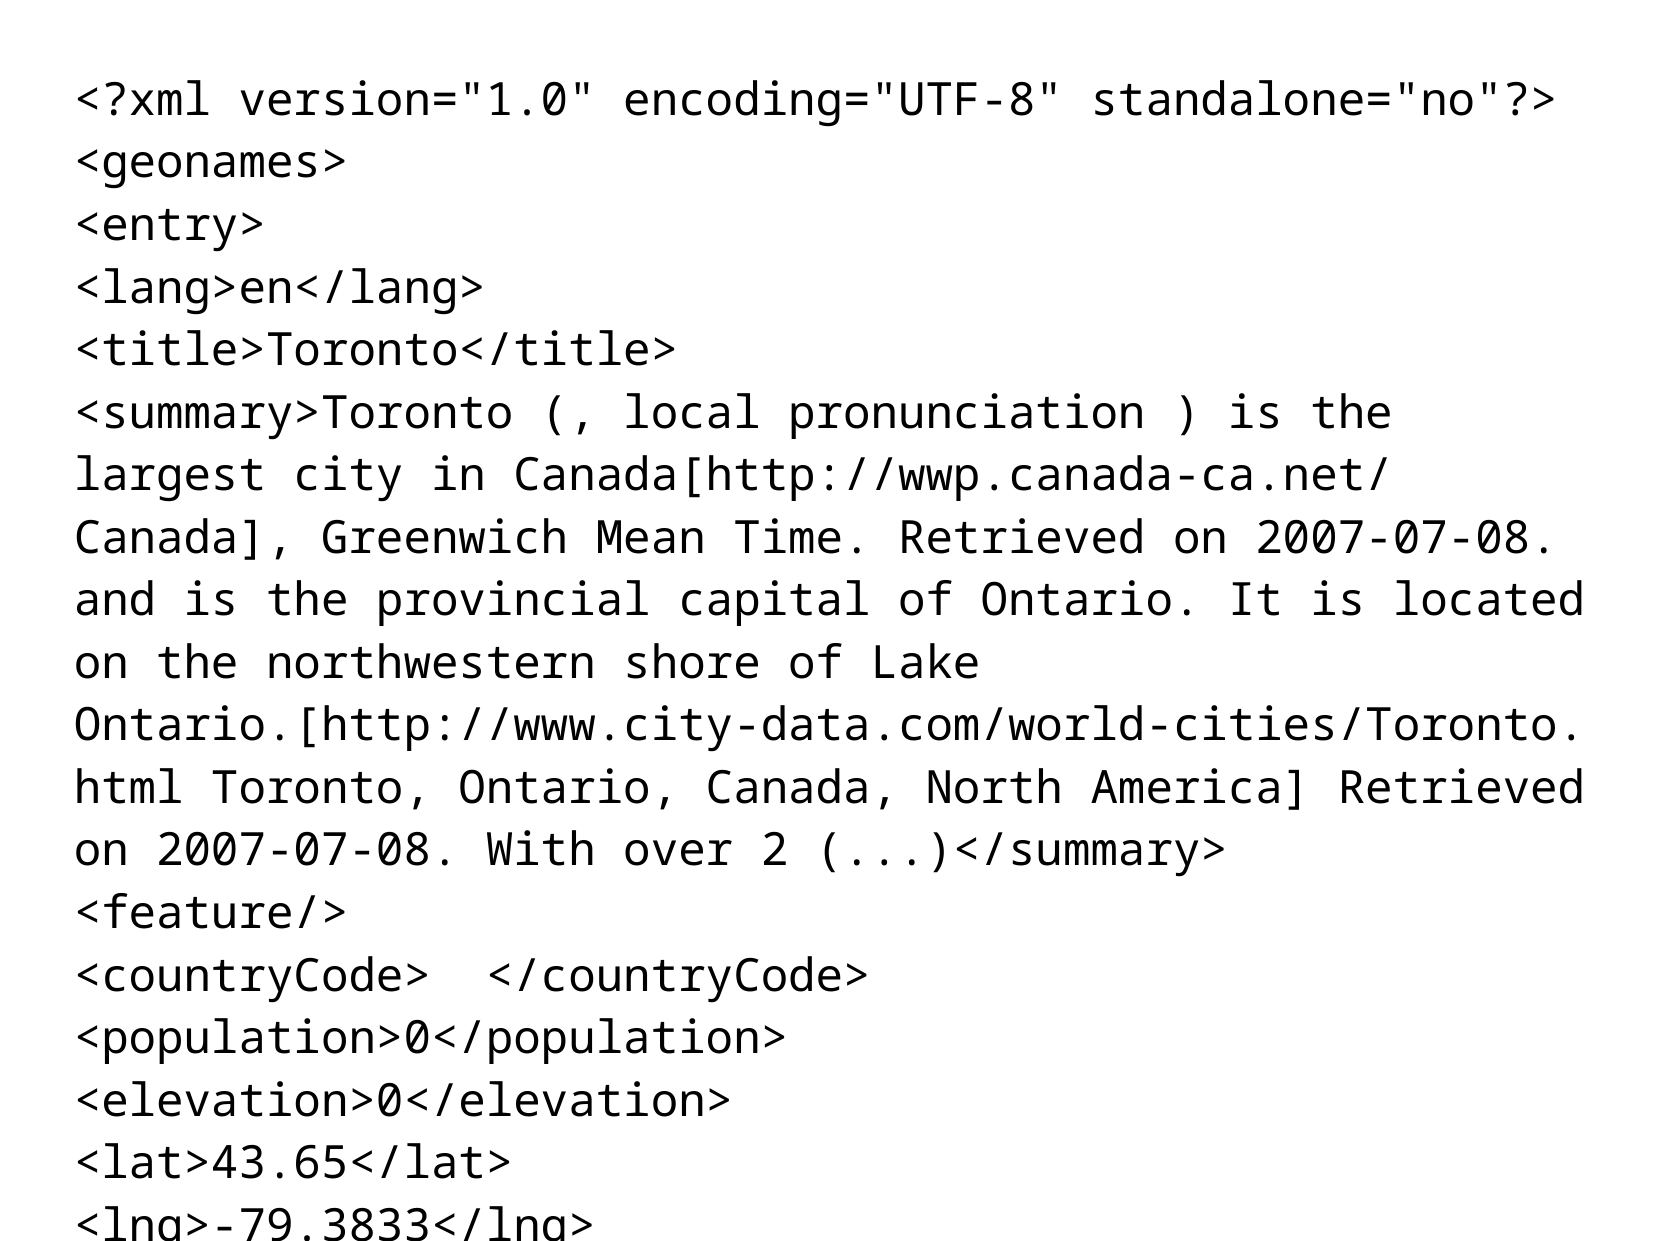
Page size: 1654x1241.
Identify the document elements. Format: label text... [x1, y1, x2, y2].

text_box <?xml version="1.0" encoding="UTF-8" standalone="no"?> <geonames> <entry> <lang>en</lang> <title>Toronto</title> <summary>Toronto (, local pronunciation ) is the largest city in Canada[http://wwp.canada-ca.net/ Canada], Greenwich Mean Time. Retrieved on 2007-07-08. and is the provincial capital of Ontario. It is located on the northwestern shore of Lake Ontario.[http://www.city-data.com/world-cities/Toronto.html Toronto, Ontario, Canada, North America] Retrieved on 2007-07-08. With over 2 (...)</summary> <feature/> <countryCode> </countryCode> <population>0</population> <elevation>0</elevation> <lat>43.65</lat> <lng>-79.3833</lng> <wikipediaUrl>http://en.wikipedia.org/wiki/Toronto</wikipediaUrl> <thumbnailImg>http://www.geonames.org/img/wikipedia/47000/thumb-46020-100.jpg</thumbnailImg> [59, 59, 1625, 1241]
